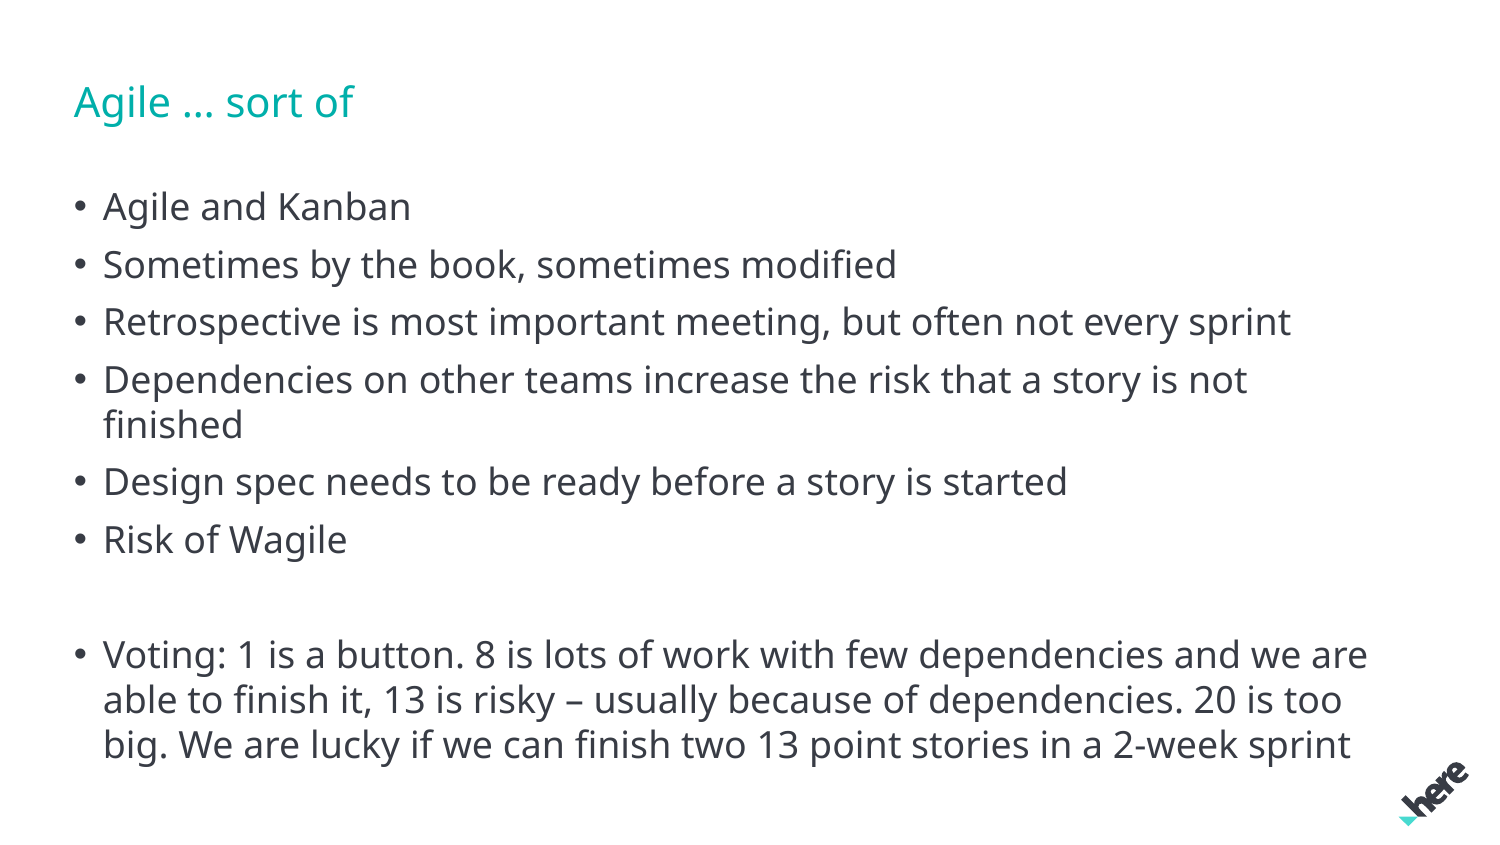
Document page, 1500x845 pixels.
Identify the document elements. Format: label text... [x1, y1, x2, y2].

list Agile and Kanban Sometimes by the book, sometimes modified Retrospective is most important meeting, but often not every sprint Dependencies on other teams increase the risk that a story is not finished Design spec needs to be ready before a story is started Risk of Wagile Voting: 1 is a button. 8 is lots of work with few dependencies and we are able to finish it, 13 is risky – usually because of dependencies. 20 is too big. We are lucky if we can finish two 13 point stories in a 2-week sprint [68, 180, 1388, 757]
title Agile … sort of [68, 34, 1388, 130]
